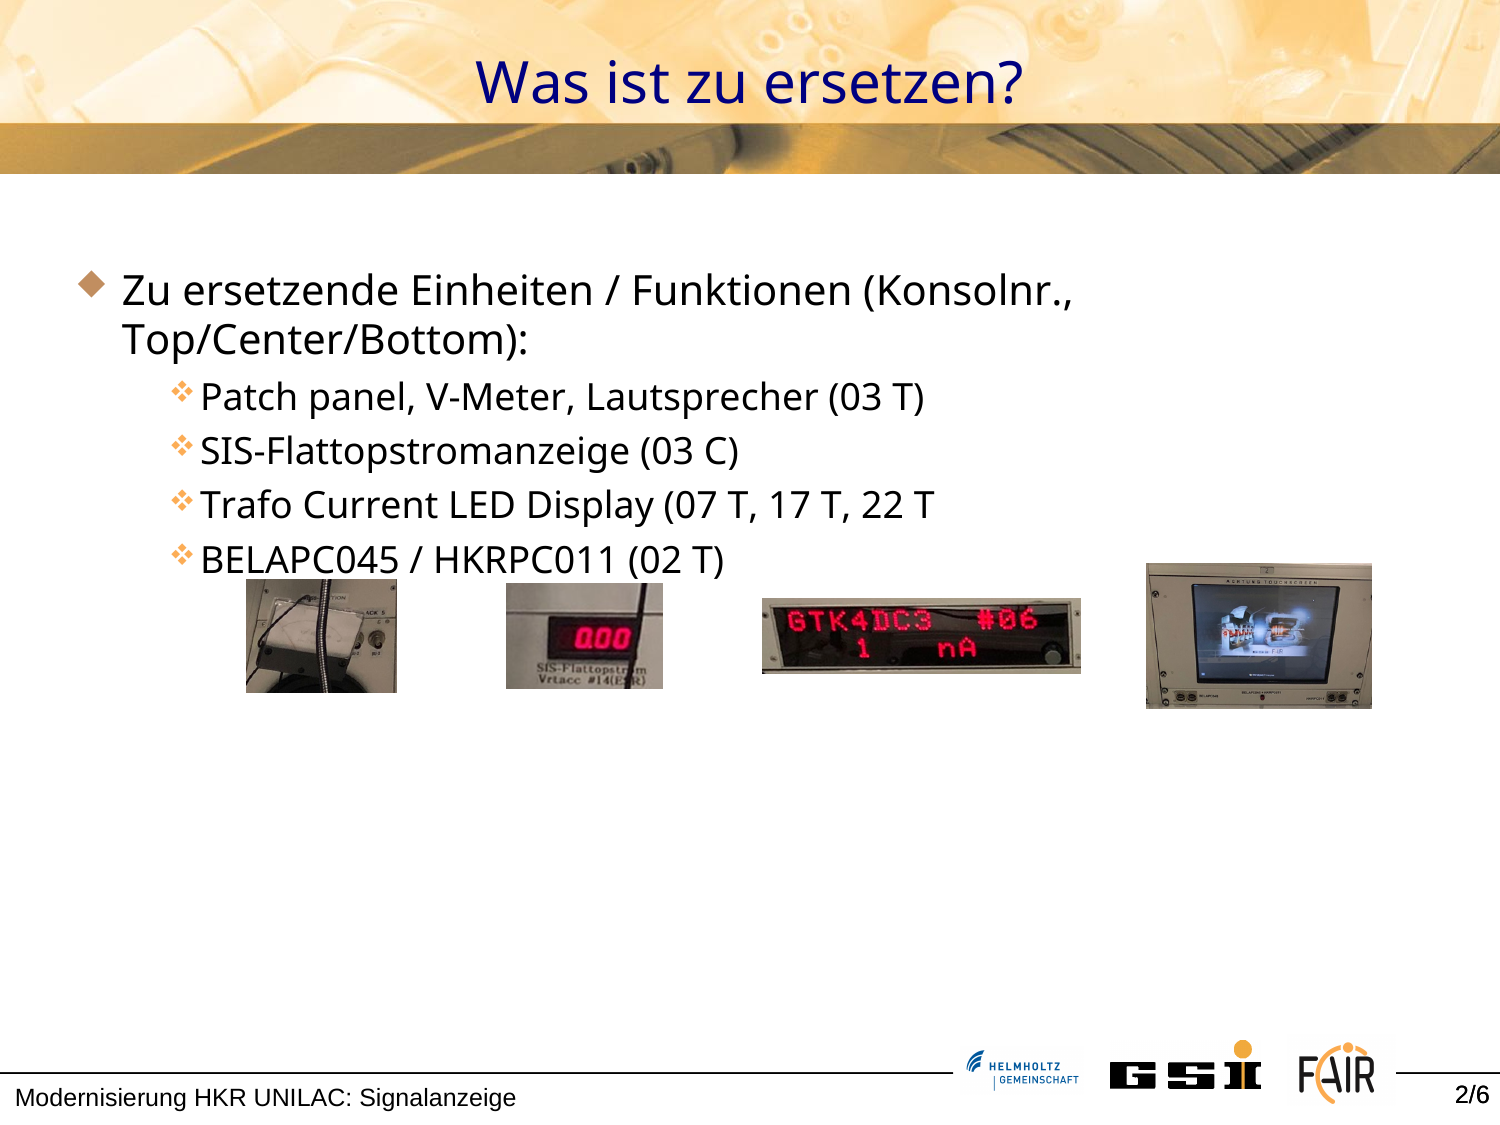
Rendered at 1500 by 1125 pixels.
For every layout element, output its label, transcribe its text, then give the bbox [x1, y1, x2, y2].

picture [506, 583, 663, 689]
picture [762, 598, 1081, 674]
title Was ist zu ersetzen? [75, 0, 1425, 174]
picture [1287, 1034, 1396, 1106]
list Zu ersetzende Einheiten / Funktionen (Konsolnr., Top/Center/Bottom): Patch panel, V-Meter, Lautsprecher (03 T) SIS-Flattopstromanzeige (03 C) Trafo Current LED Display (07 T, 17 T, 22 T BELAPC045 / HKRPC011 (02 T) [75, 263, 1425, 1006]
picture [0, 0, 1500, 175]
picture [246, 579, 397, 693]
picture [1146, 563, 1372, 709]
picture [1110, 1040, 1261, 1089]
picture [960, 1046, 1084, 1095]
